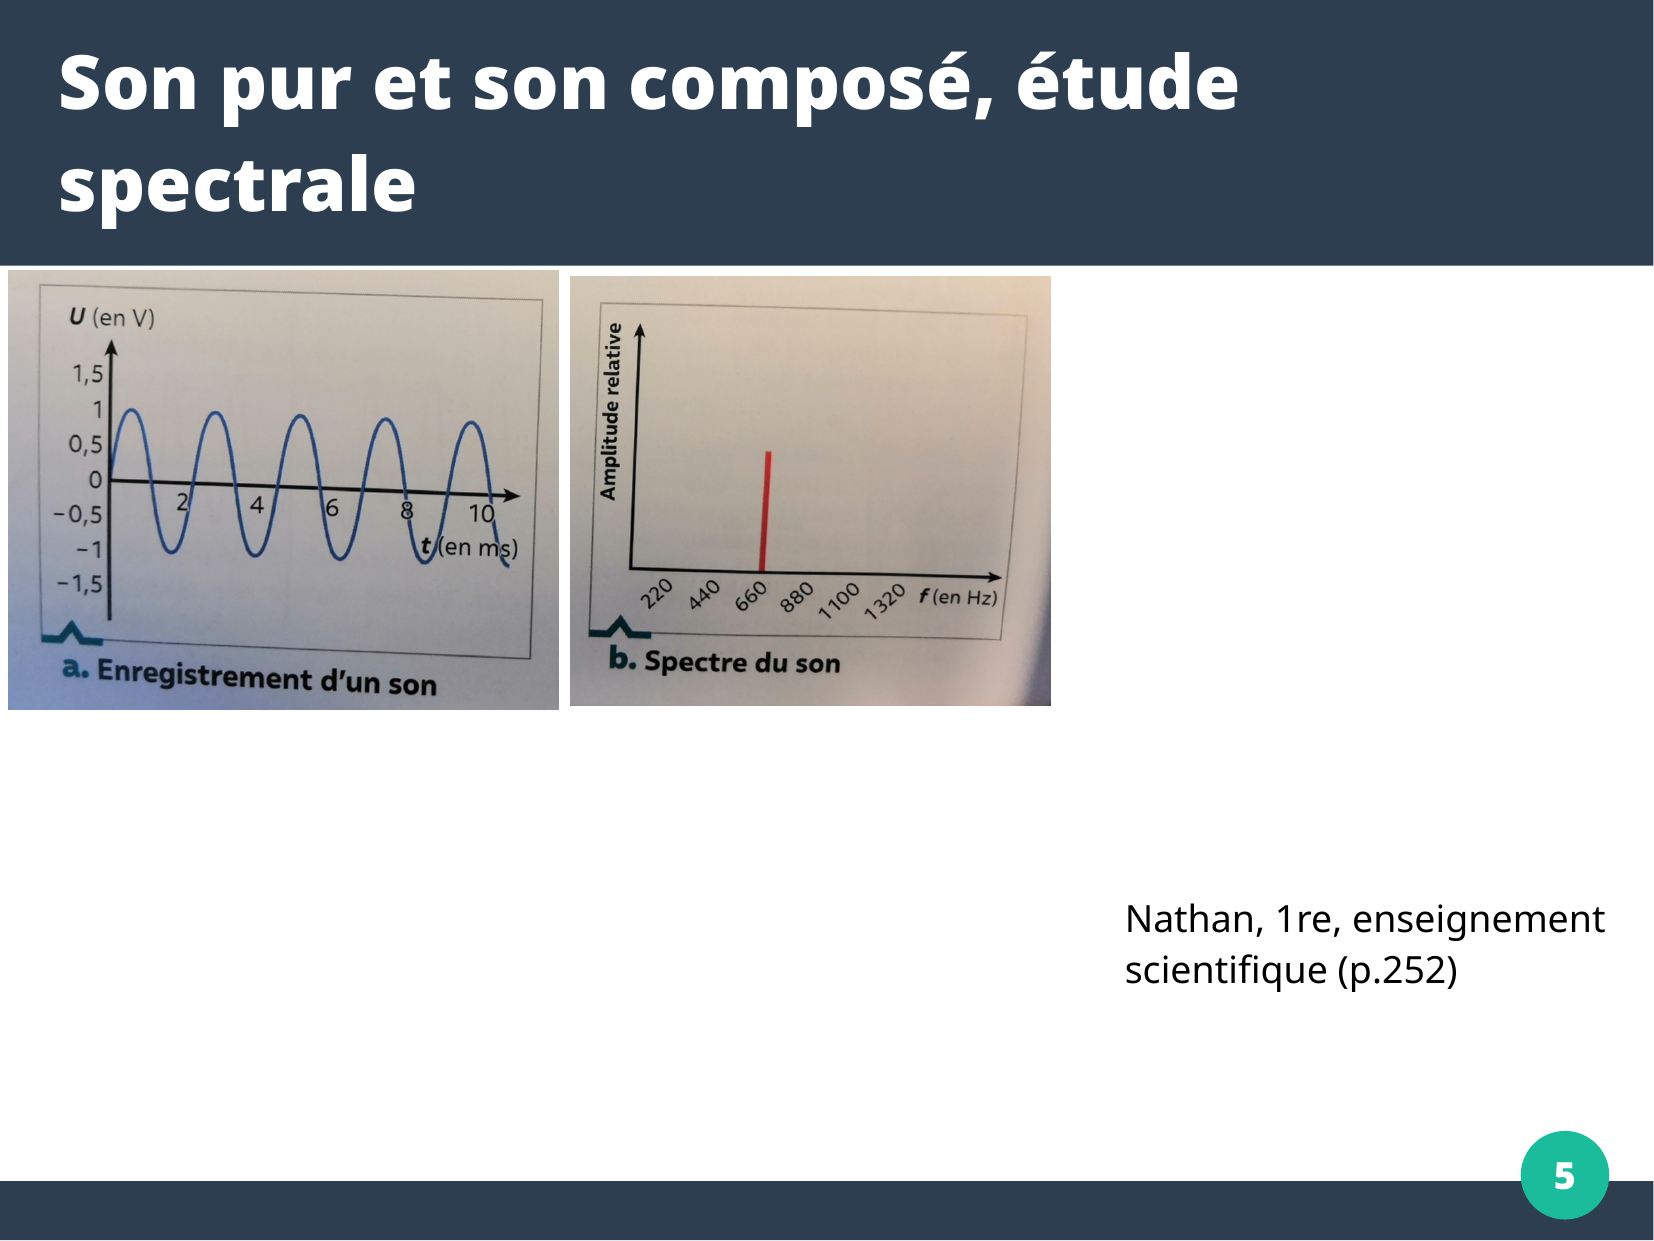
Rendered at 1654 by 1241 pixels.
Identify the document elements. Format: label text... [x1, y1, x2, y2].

title Son pur et son composé, étude spectrale [59, 52, 1595, 211]
text_box Nathan, 1re, enseignement scientifique (p.252) [1110, 885, 1636, 1031]
picture [570, 276, 1051, 706]
picture [8, 270, 559, 710]
